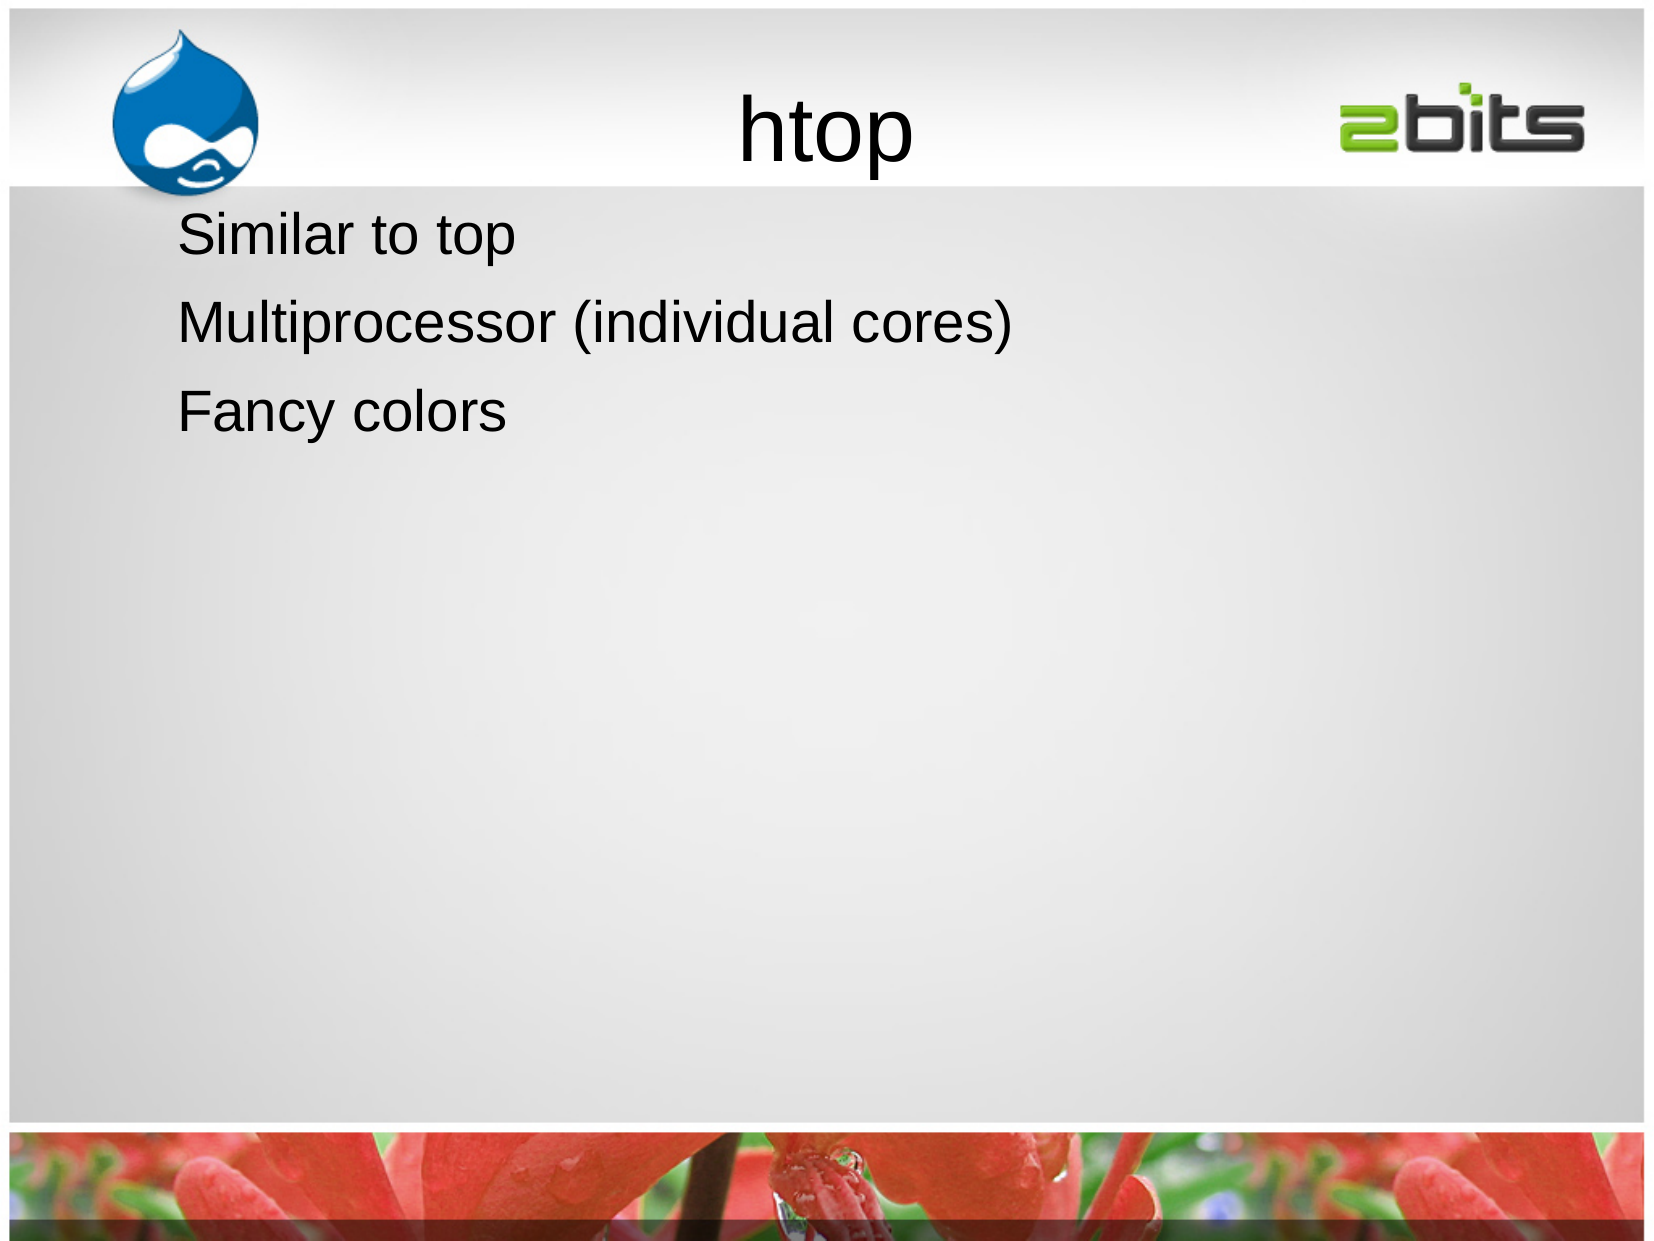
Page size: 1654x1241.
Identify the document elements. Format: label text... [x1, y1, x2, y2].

title htop [82, 25, 1571, 201]
picture [0, 0, 1654, 1241]
list Similar to top Multiprocessor (individual cores) Fancy colors [82, 201, 1571, 1021]
